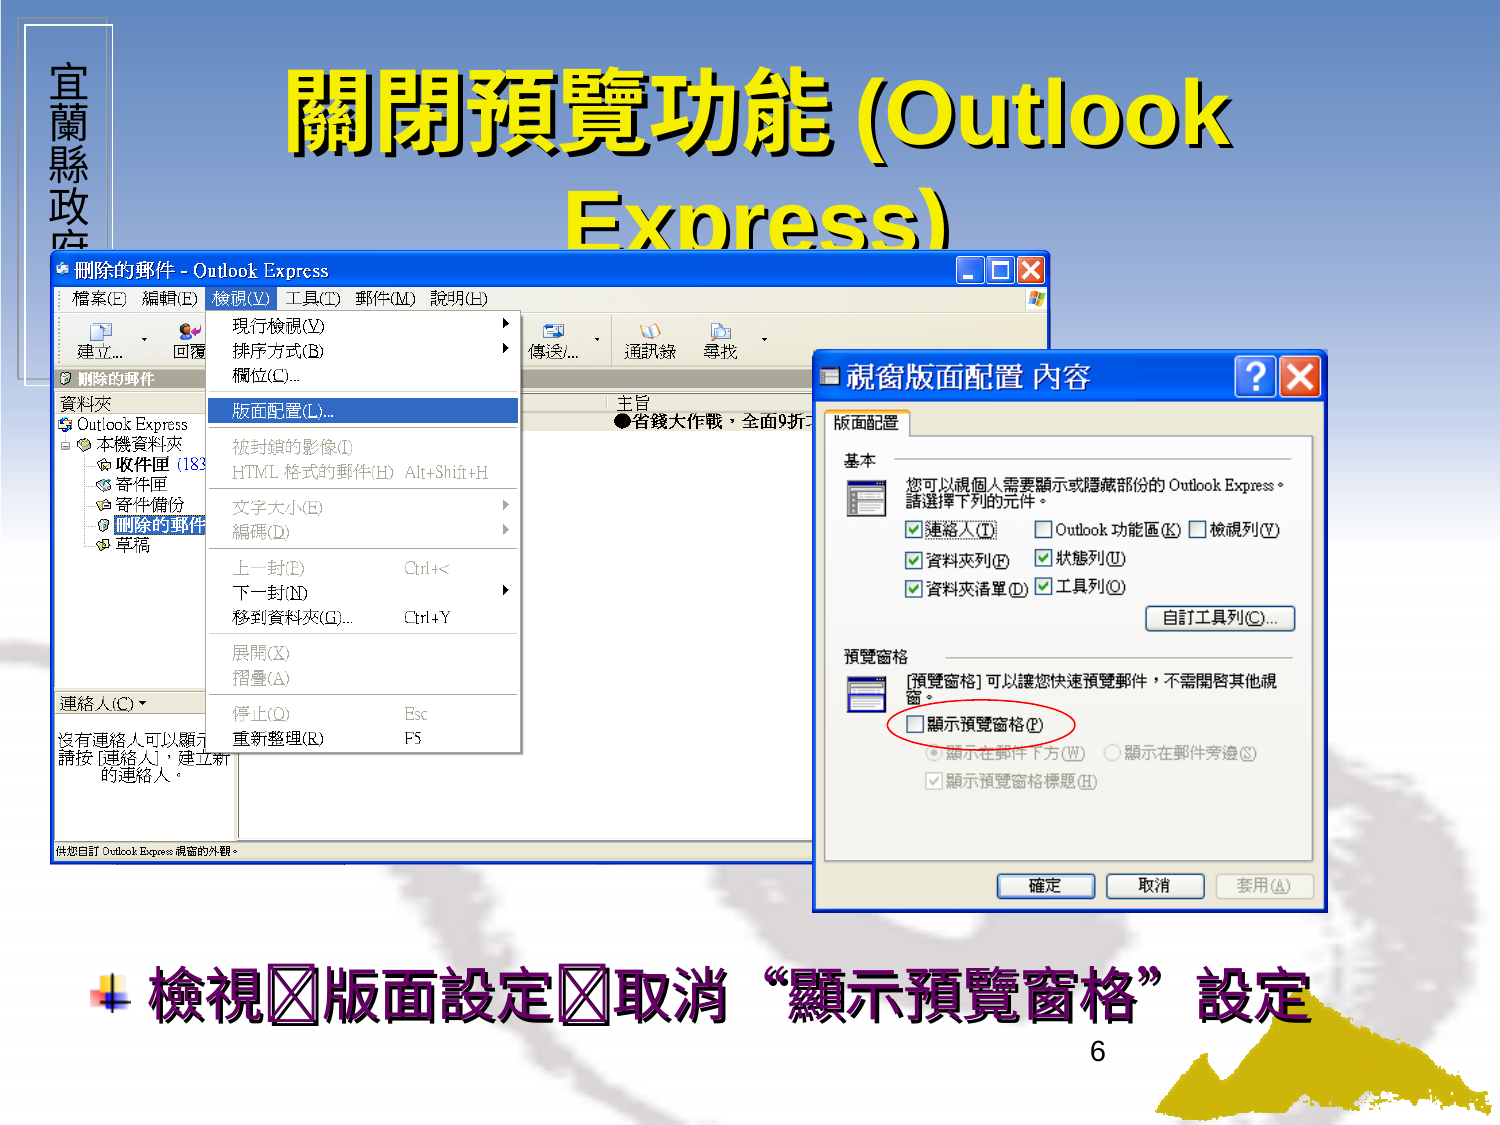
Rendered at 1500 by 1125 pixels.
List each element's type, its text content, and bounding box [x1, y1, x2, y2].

chart [50, 249, 1051, 865]
picture [812, 350, 1328, 913]
list 檢視版面設定取消“顯示預覽窗格”設定 [75, 950, 1426, 1038]
title 關閉預覽功能(Outlook Express) [75, 45, 1438, 233]
text_box [1074, 1038, 1426, 1103]
